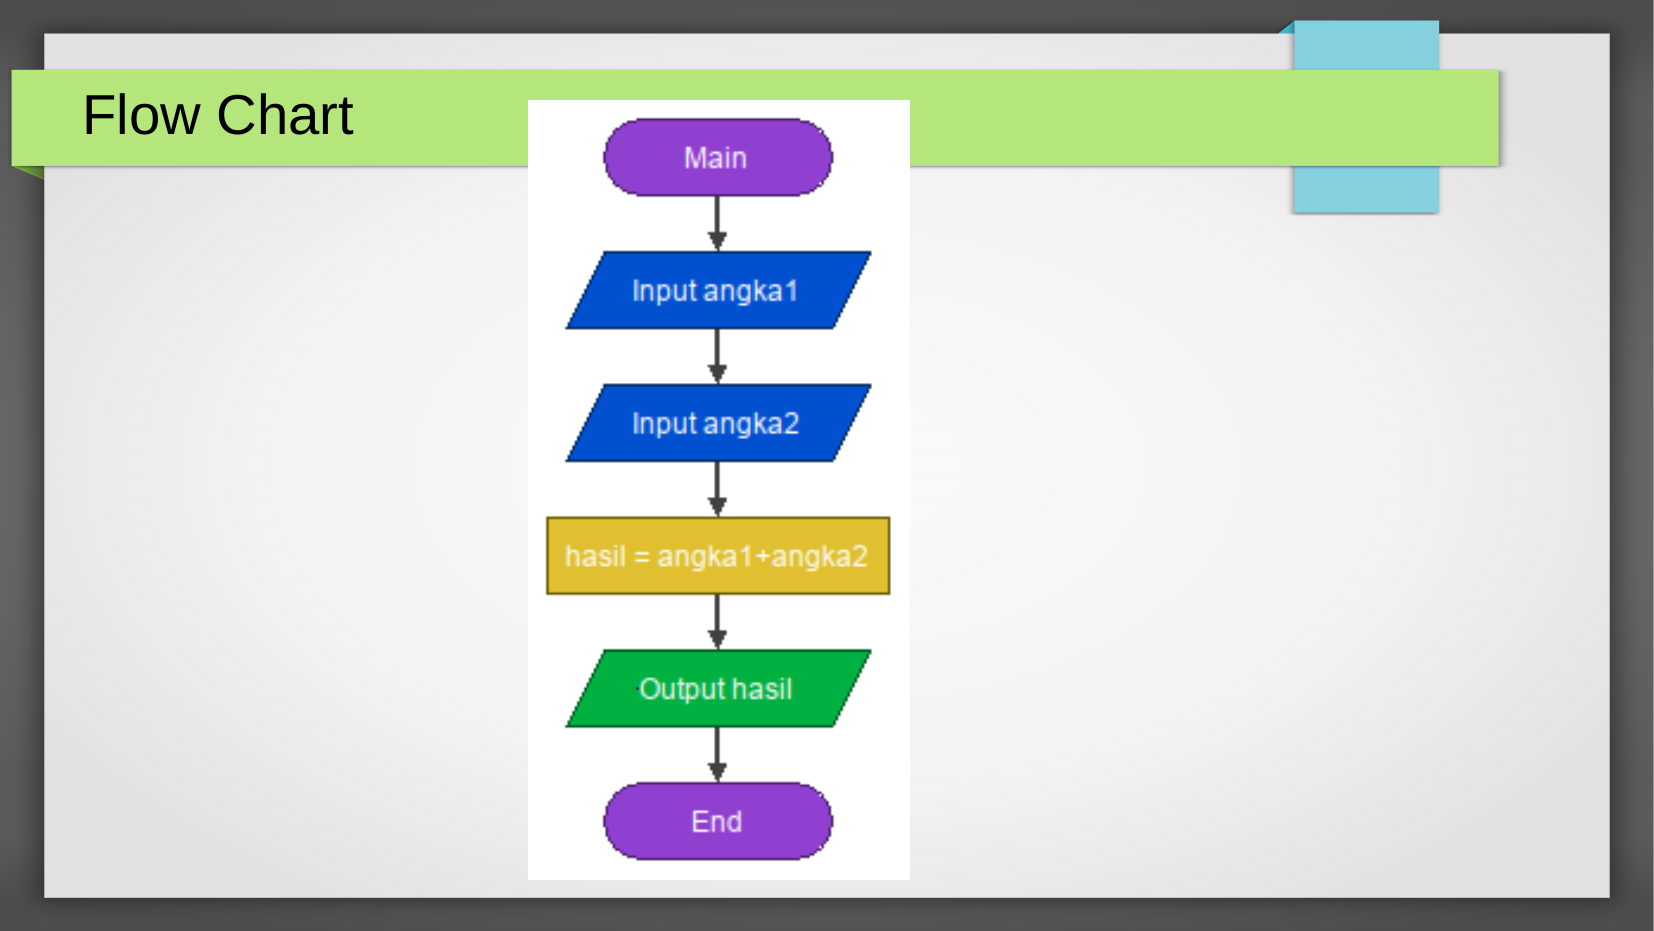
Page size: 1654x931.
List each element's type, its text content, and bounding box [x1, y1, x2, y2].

picture [0, 0, 1654, 931]
title Flow Chart [82, 70, 1264, 160]
